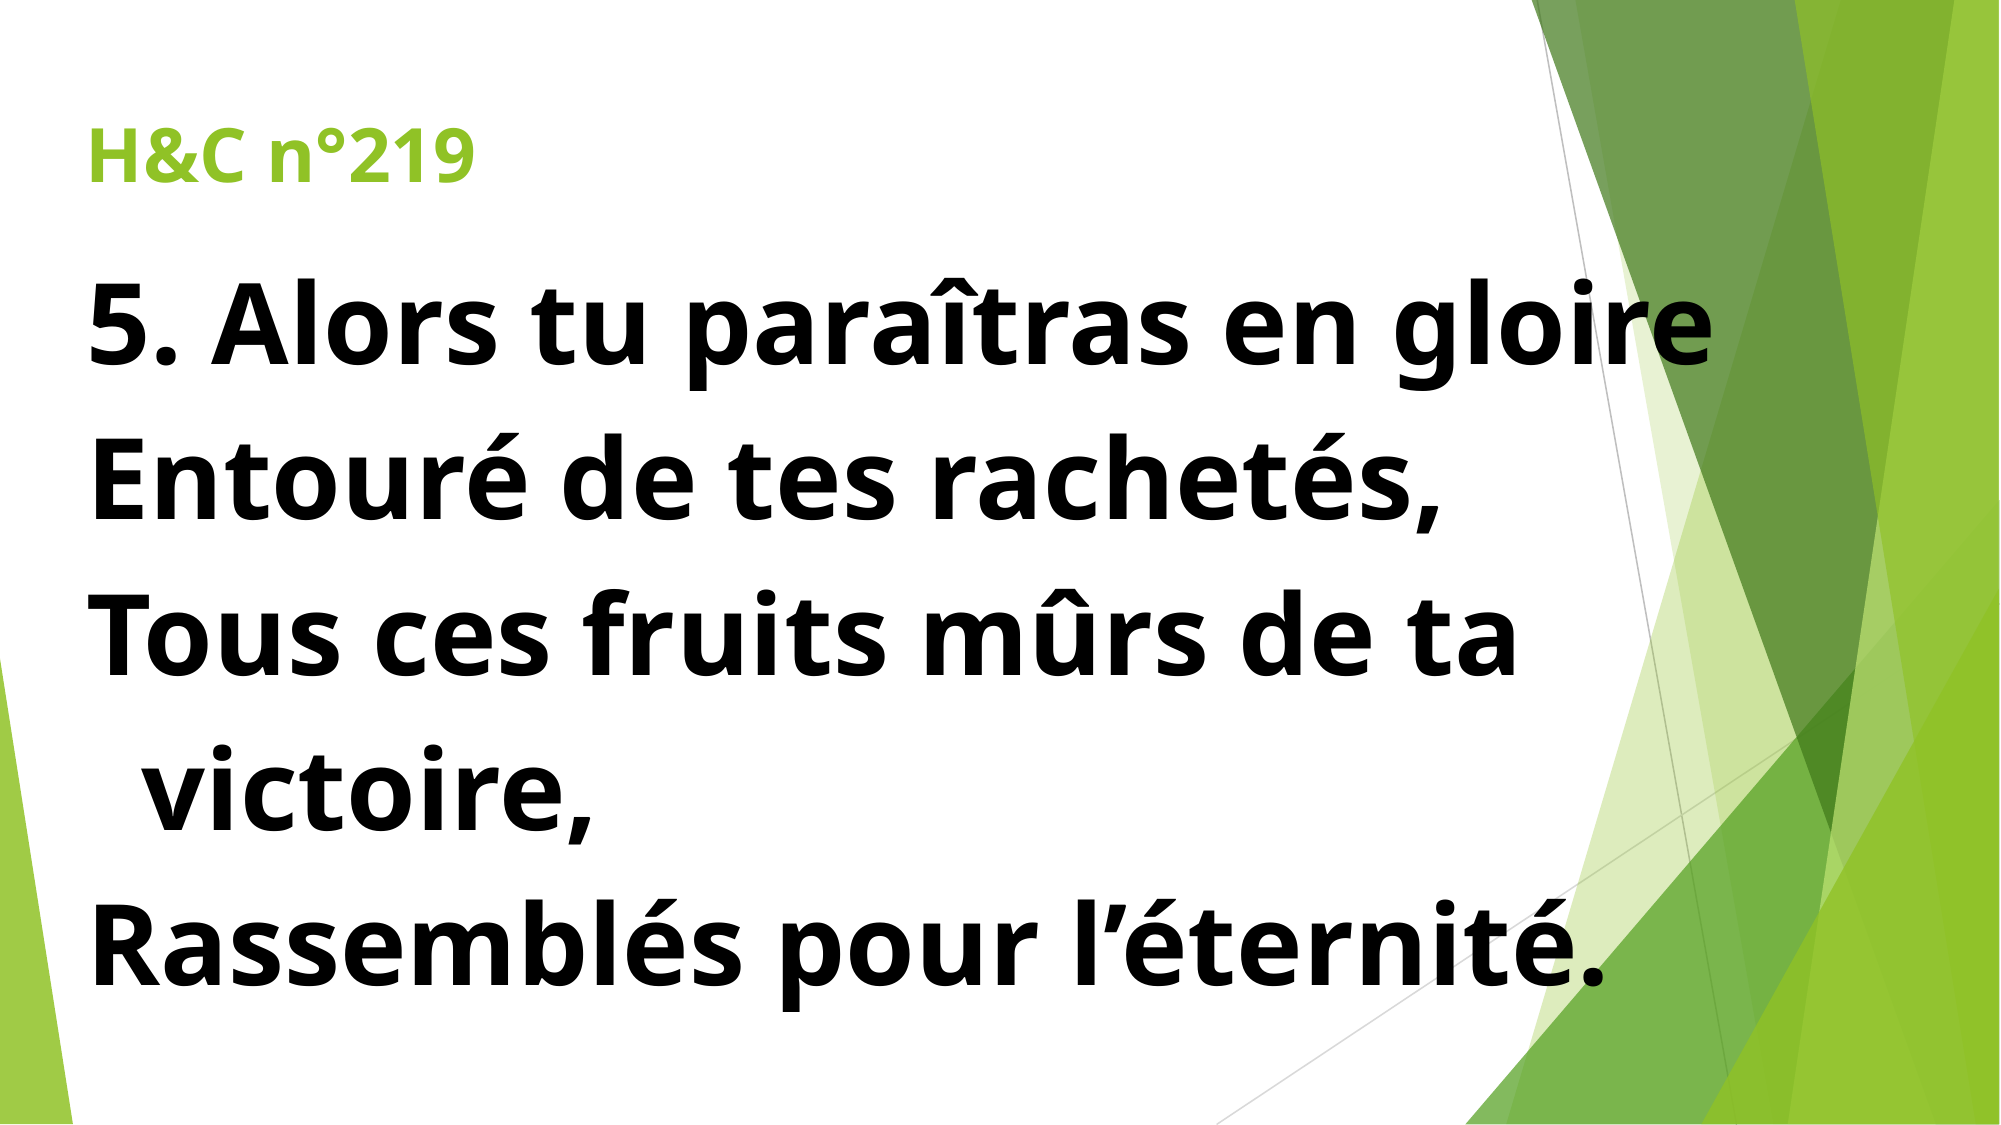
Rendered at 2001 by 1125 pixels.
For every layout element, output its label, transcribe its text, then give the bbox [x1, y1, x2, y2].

text_box 5. Alors tu paraîtras en gloire Entouré de tes rachetés, Tous ces fruits mûrs de ta victoire, Rassemblés pour l’éternité. [70, 224, 1949, 1063]
text_box H&C n°219 [70, 99, 1522, 224]
